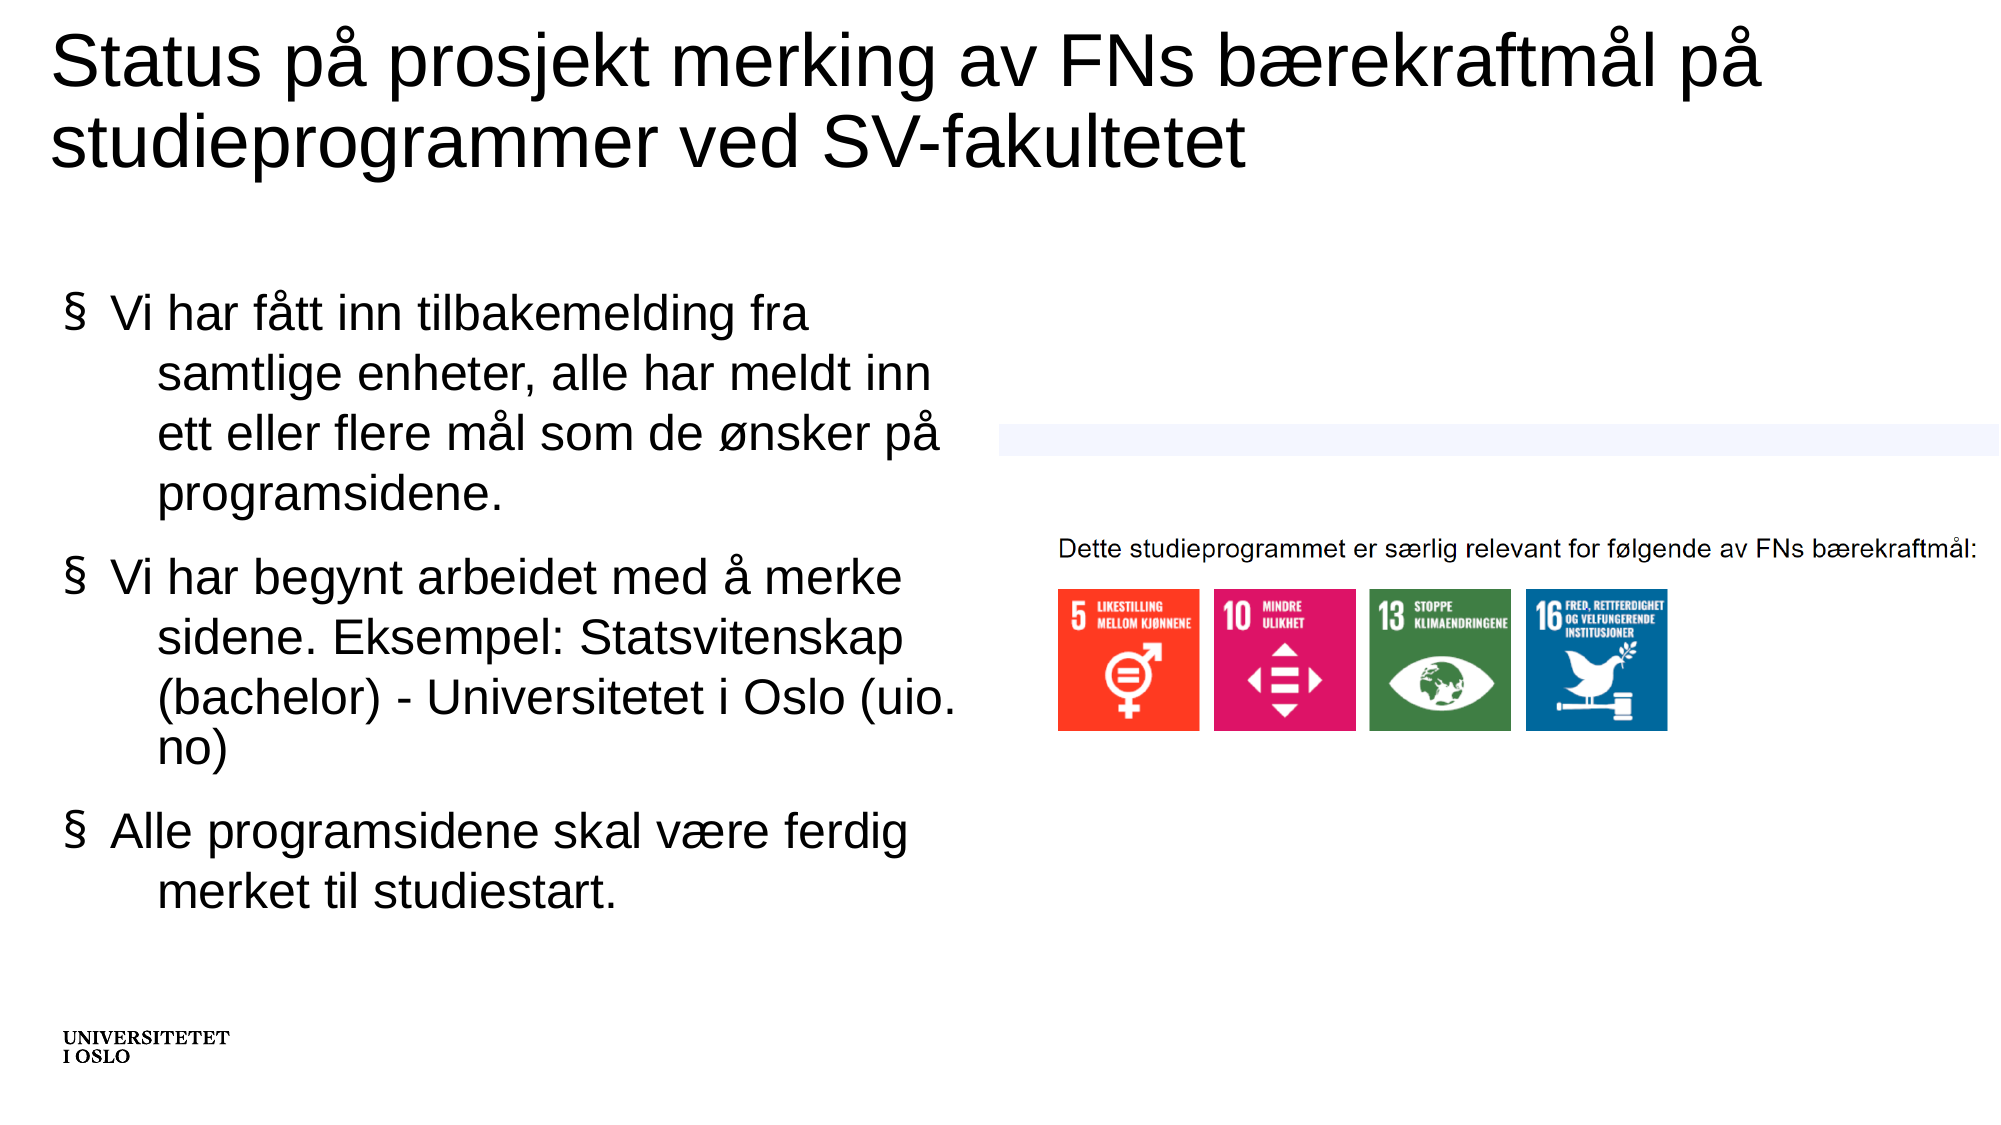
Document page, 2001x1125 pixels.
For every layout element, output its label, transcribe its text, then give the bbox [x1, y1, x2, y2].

picture [999, 424, 1999, 770]
title Status på prosjekt merking av FNs bærekraftmål på studieprogrammer ved SV-fakultetet [50, 21, 1776, 240]
list Vi har fått inn tilbakemelding fra samtlige enheter, alle har meldt inn ett eller flere mål som de ønsker på programsidene. Vi har begynt arbeidet med å merke sidene. Eksempel: Statsvitenskap (bachelor) - Universitetet i Oslo (uio.no) Alle programsidene skal være ferdig merket til studiestart. [62, 280, 976, 995]
